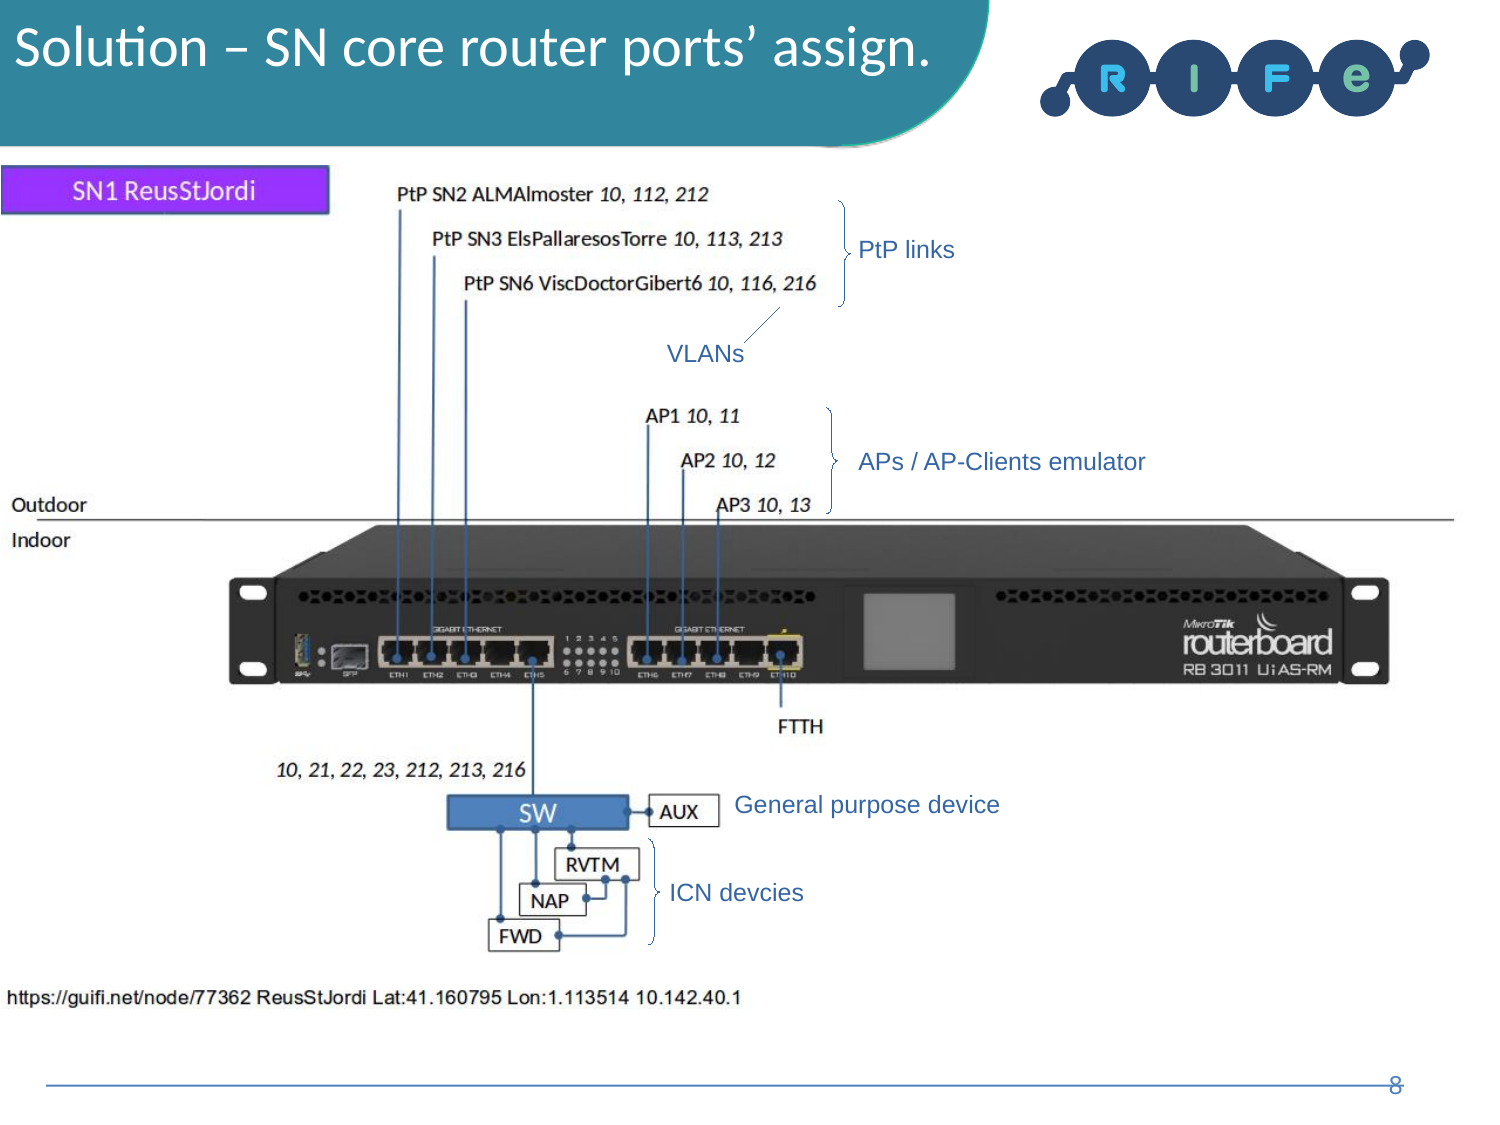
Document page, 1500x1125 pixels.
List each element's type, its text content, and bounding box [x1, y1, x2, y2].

text_box VLANs [543, 330, 760, 374]
picture [1, 0, 1500, 1009]
text_box PtP links [843, 225, 1164, 297]
text_box ICN devcies [654, 869, 975, 941]
text_box General purpose device [719, 780, 1040, 852]
text_box APs / AP-Clients emulator [843, 438, 1164, 510]
text_box Solution – SN core router ports’ assign. [0, 0, 1350, 139]
